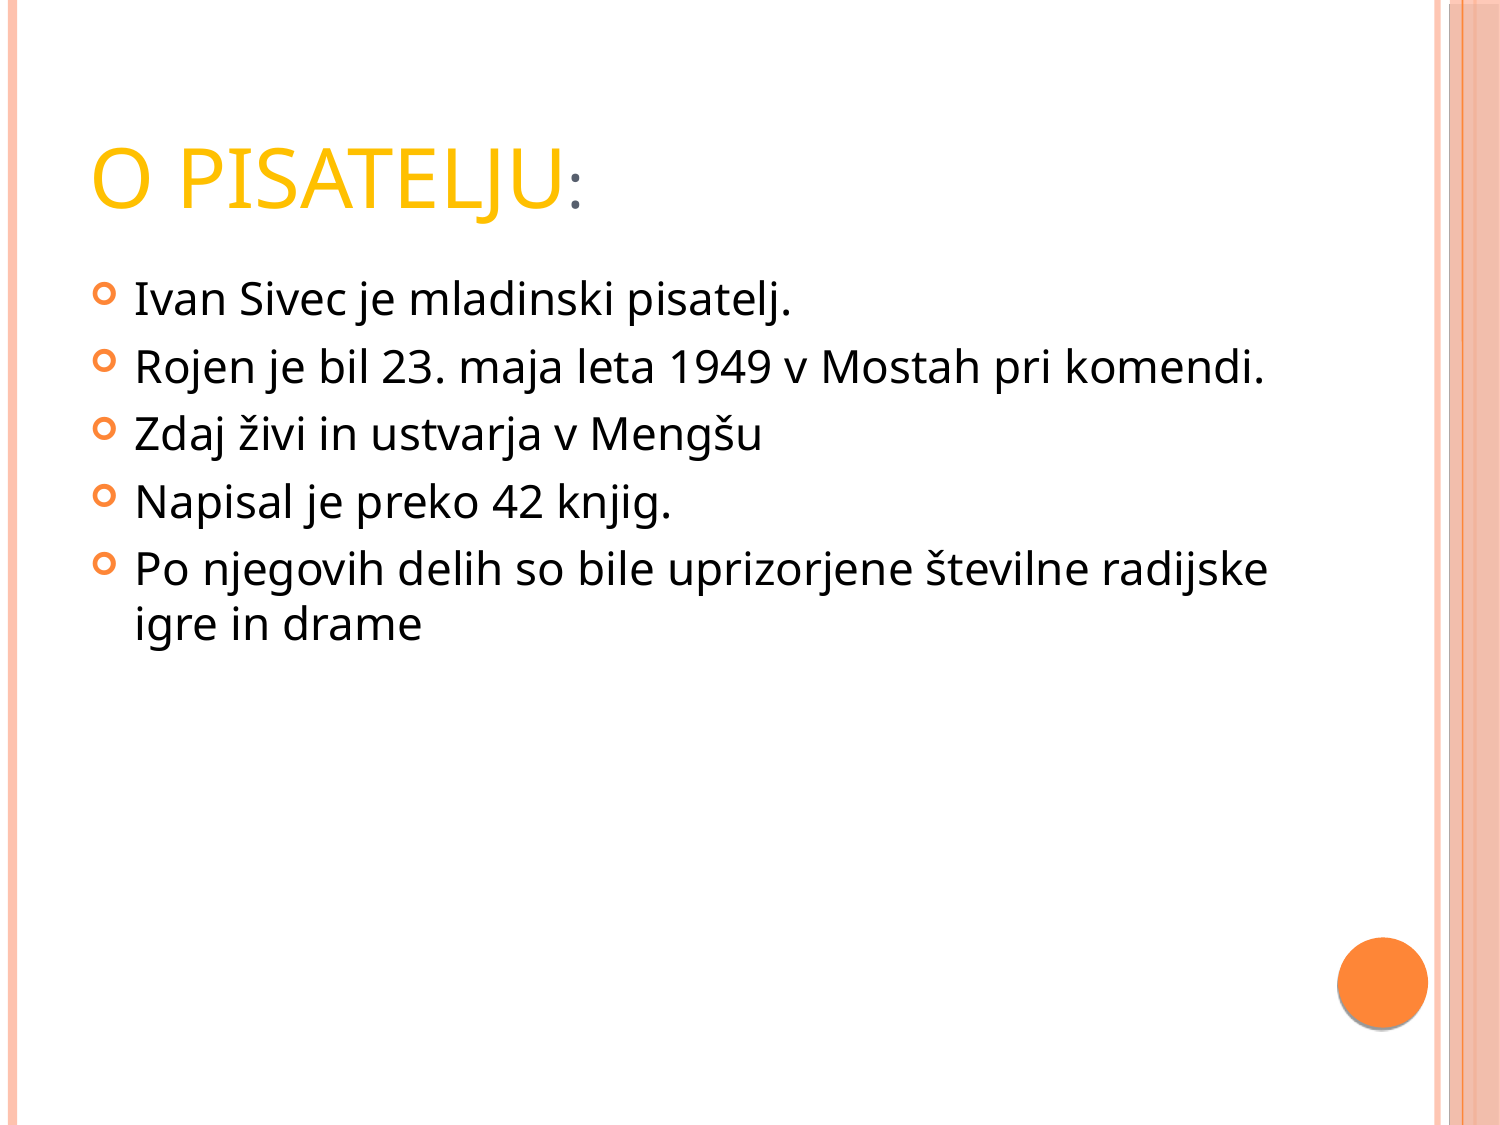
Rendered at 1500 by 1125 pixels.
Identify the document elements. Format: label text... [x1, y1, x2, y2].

title O Pisatelju: [75, 45, 1300, 233]
list Ivan Sivec je mladinski pisatelj. Rojen je bil 23. maja leta 1949 v Mostah pri komendi. Zdaj živi in ustvarja v Mengšu Napisal je preko 42 knjig. Po njegovih delih so bile uprizorjene številne radijske igre in drame [75, 262, 1300, 1062]
